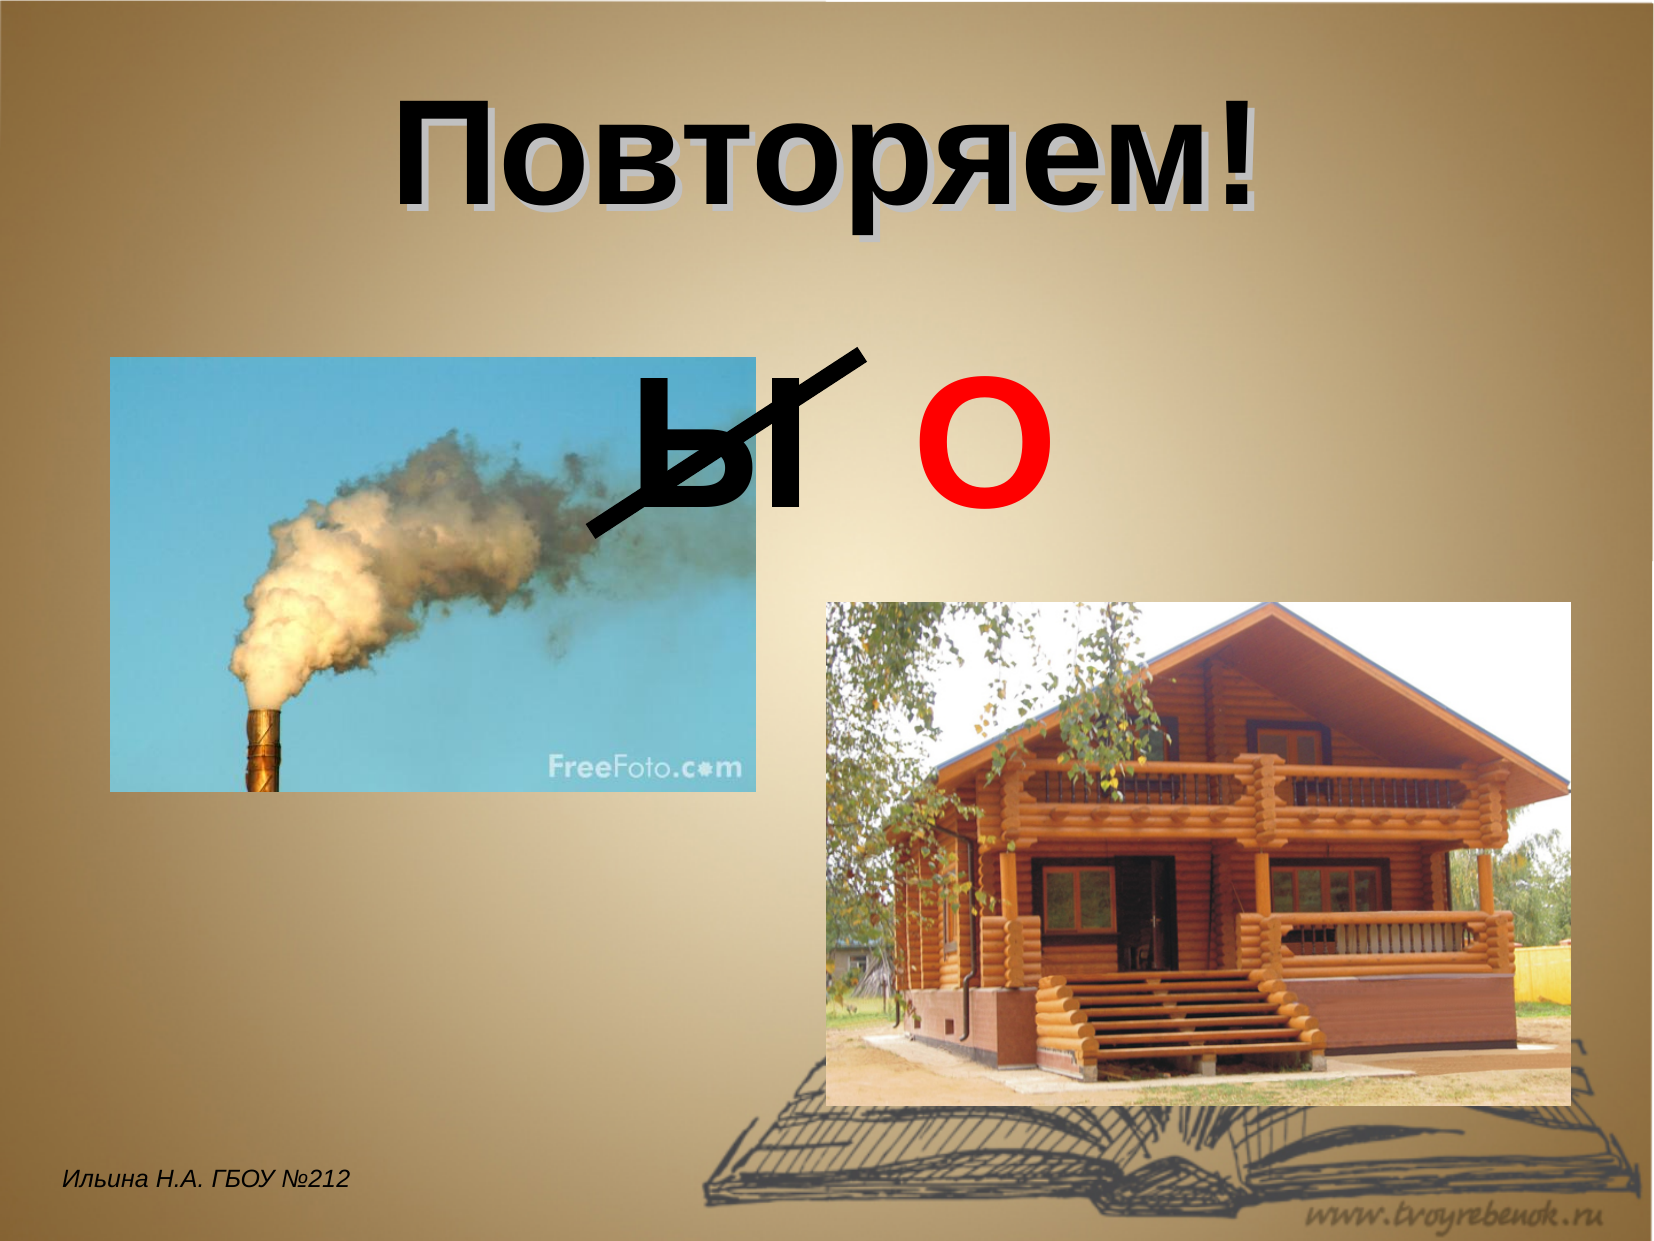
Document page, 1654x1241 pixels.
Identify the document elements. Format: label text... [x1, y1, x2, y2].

text_box Ы [614, 330, 897, 556]
text_box О [897, 330, 1347, 556]
picture [0, 0, 1654, 1241]
title Повторяем! [82, 49, 1571, 257]
text_box Ильина Н.А. ГБОУ №212 [47, 1157, 626, 1201]
